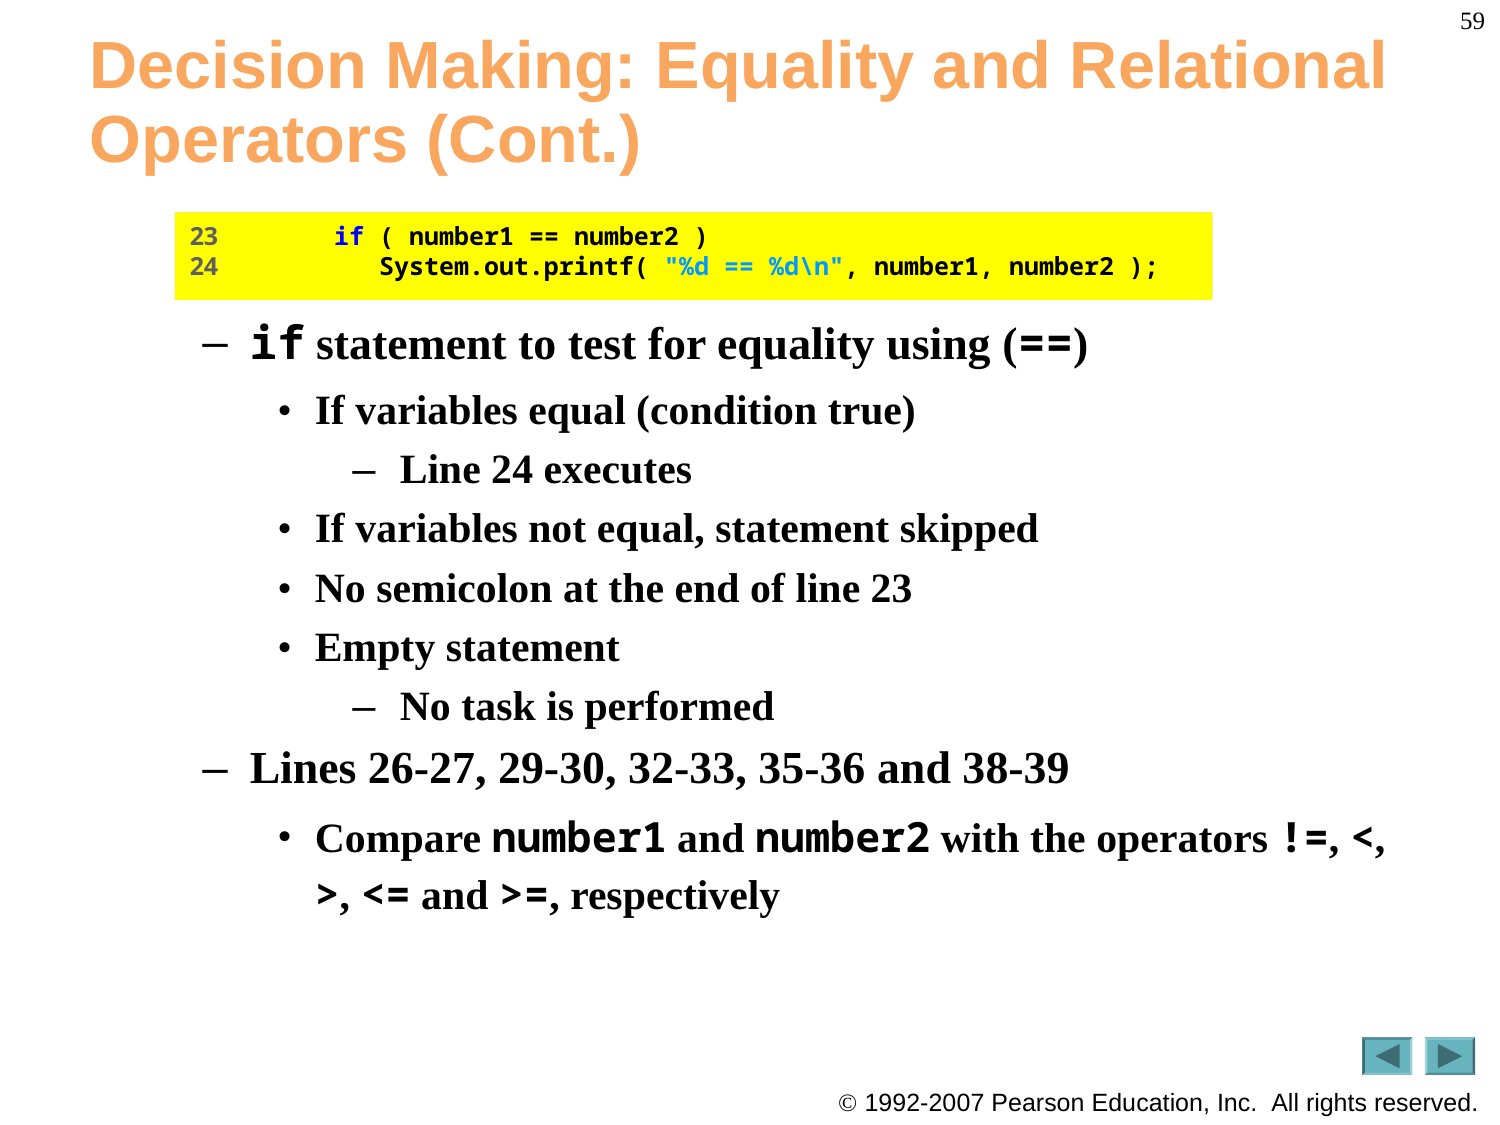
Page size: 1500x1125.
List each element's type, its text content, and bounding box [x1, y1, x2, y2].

text_box 23 if ( number1 == number2 ) 24 System.out.printf( "%d == %d\n", number1, number2 ); [174, 212, 1213, 300]
title Decision Making: Equality and Relational Operators (Cont.) [75, 12, 1426, 201]
list if statement to test for equality using (==) If variables equal (condition true) Line 24 executes If variables not equal, statement skipped No semicolon at the end of line 23 Empty statement No task is performed Lines 26-27, 29-30, 32-33, 35-36 and 38-39 Compare number1 and number2 with the operators !=, <, >, <= and >=, respectively [112, 220, 1425, 963]
